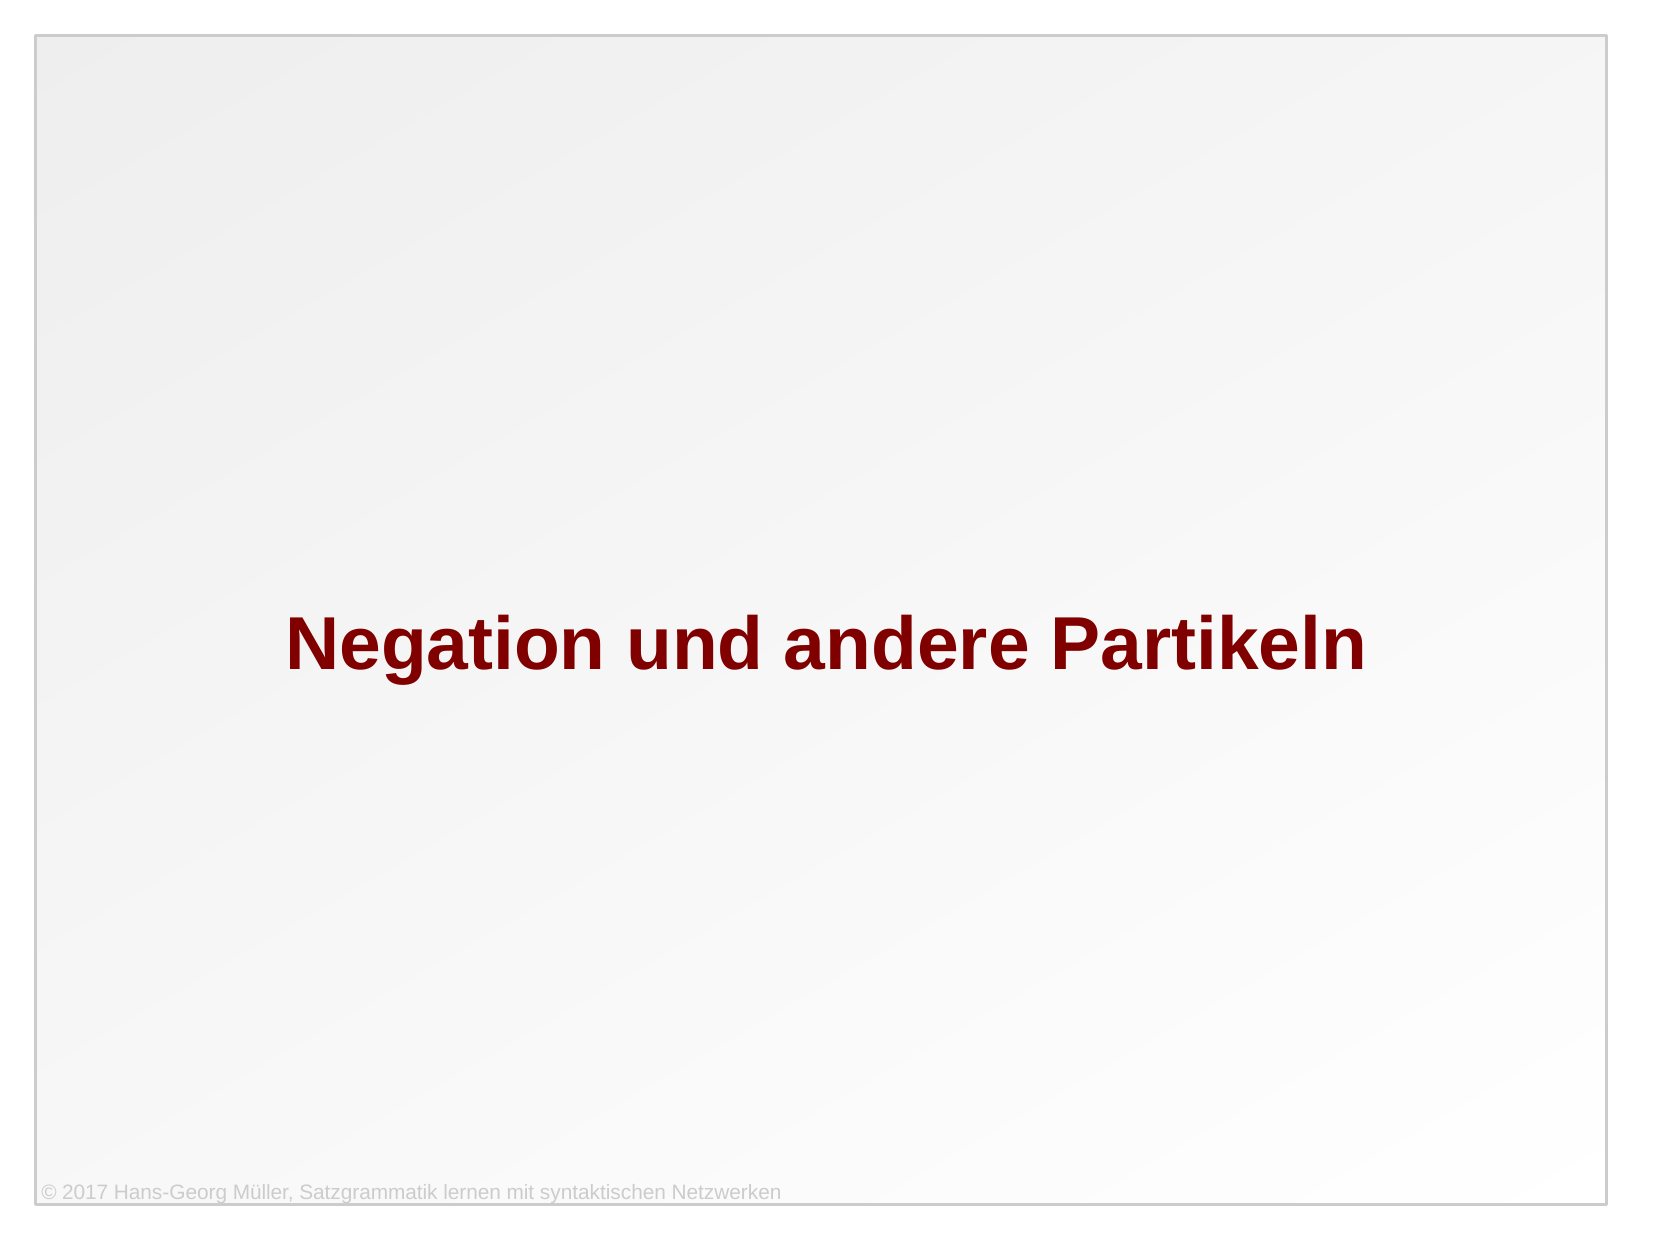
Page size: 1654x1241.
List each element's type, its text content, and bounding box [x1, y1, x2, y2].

title Negation und andere Partikeln [82, 539, 1571, 747]
